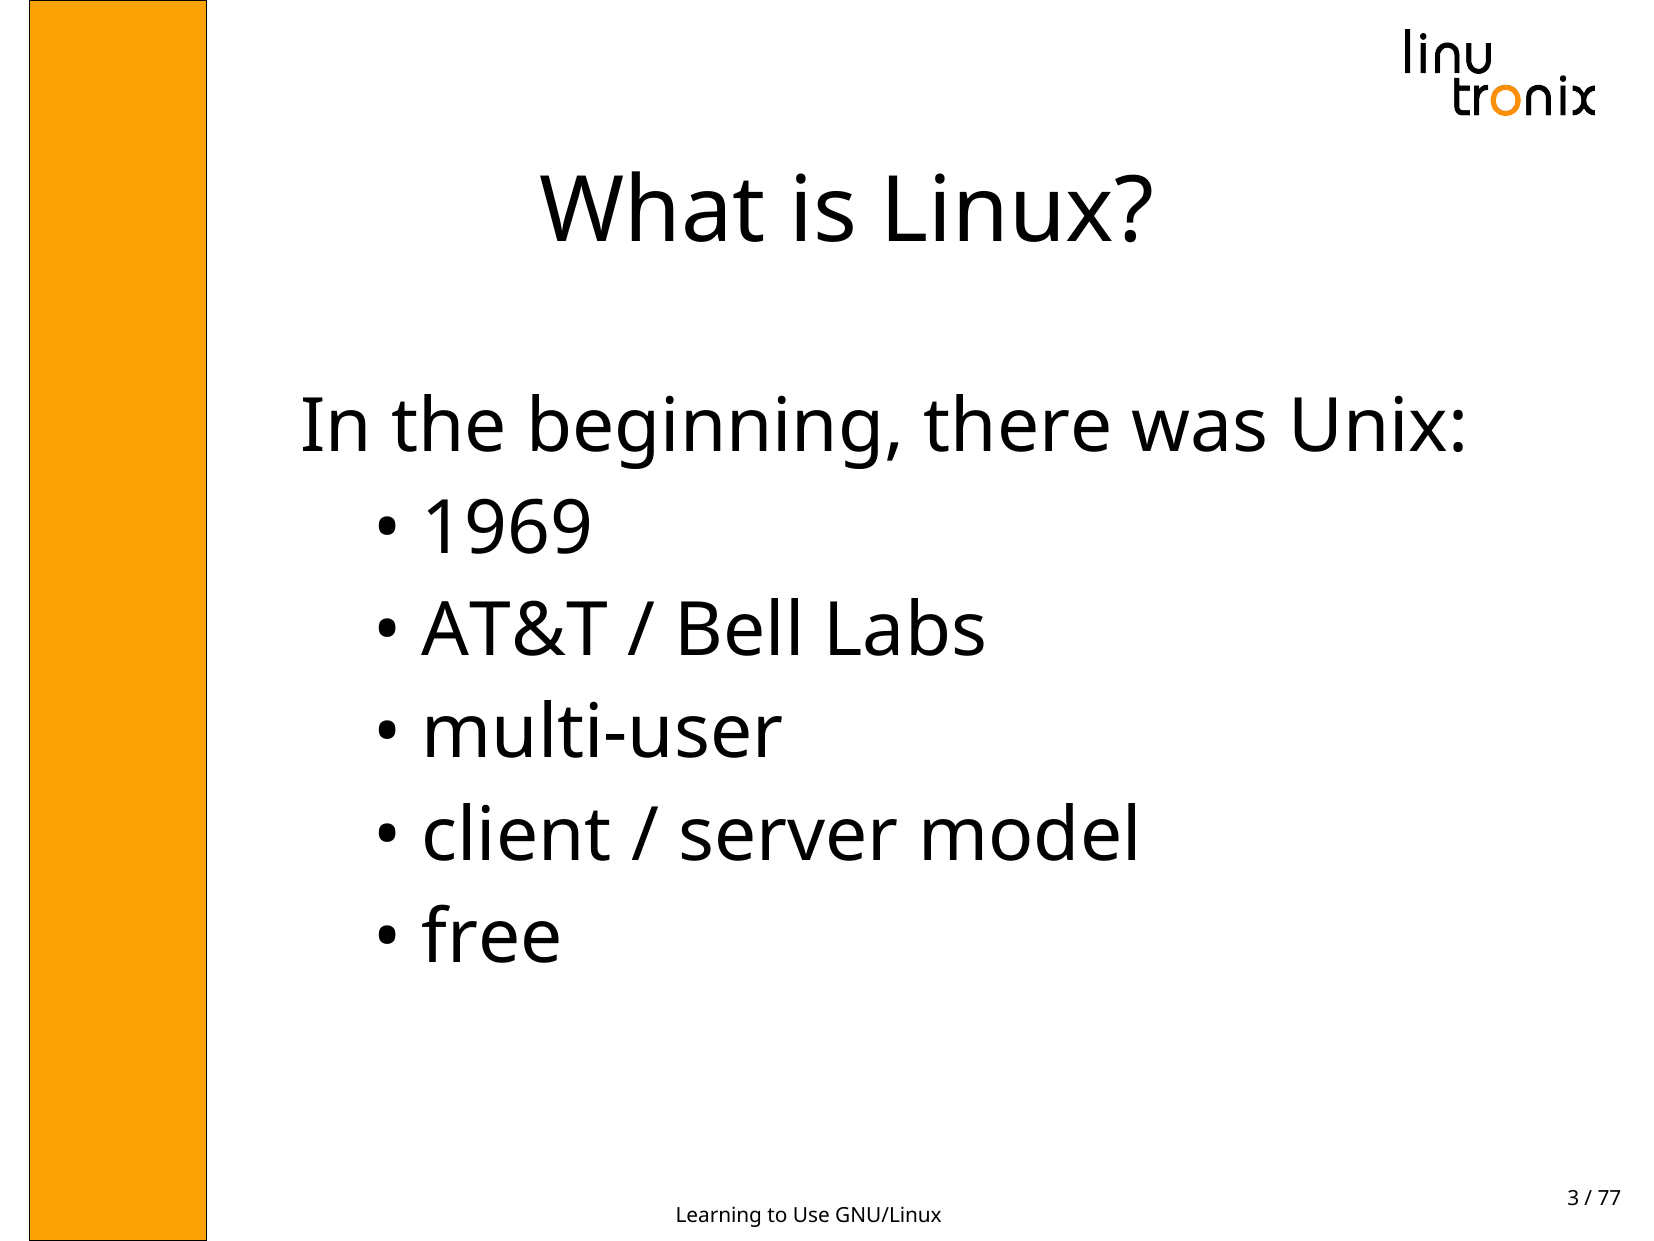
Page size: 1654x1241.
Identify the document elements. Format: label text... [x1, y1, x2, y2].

text_box What is Linux? [539, 143, 1209, 263]
text_box In the beginning, there was Unix: • 1969 • AT&T / Bell Labs • multi-user • client / server model • free [300, 370, 1546, 956]
picture [1405, 29, 1595, 116]
